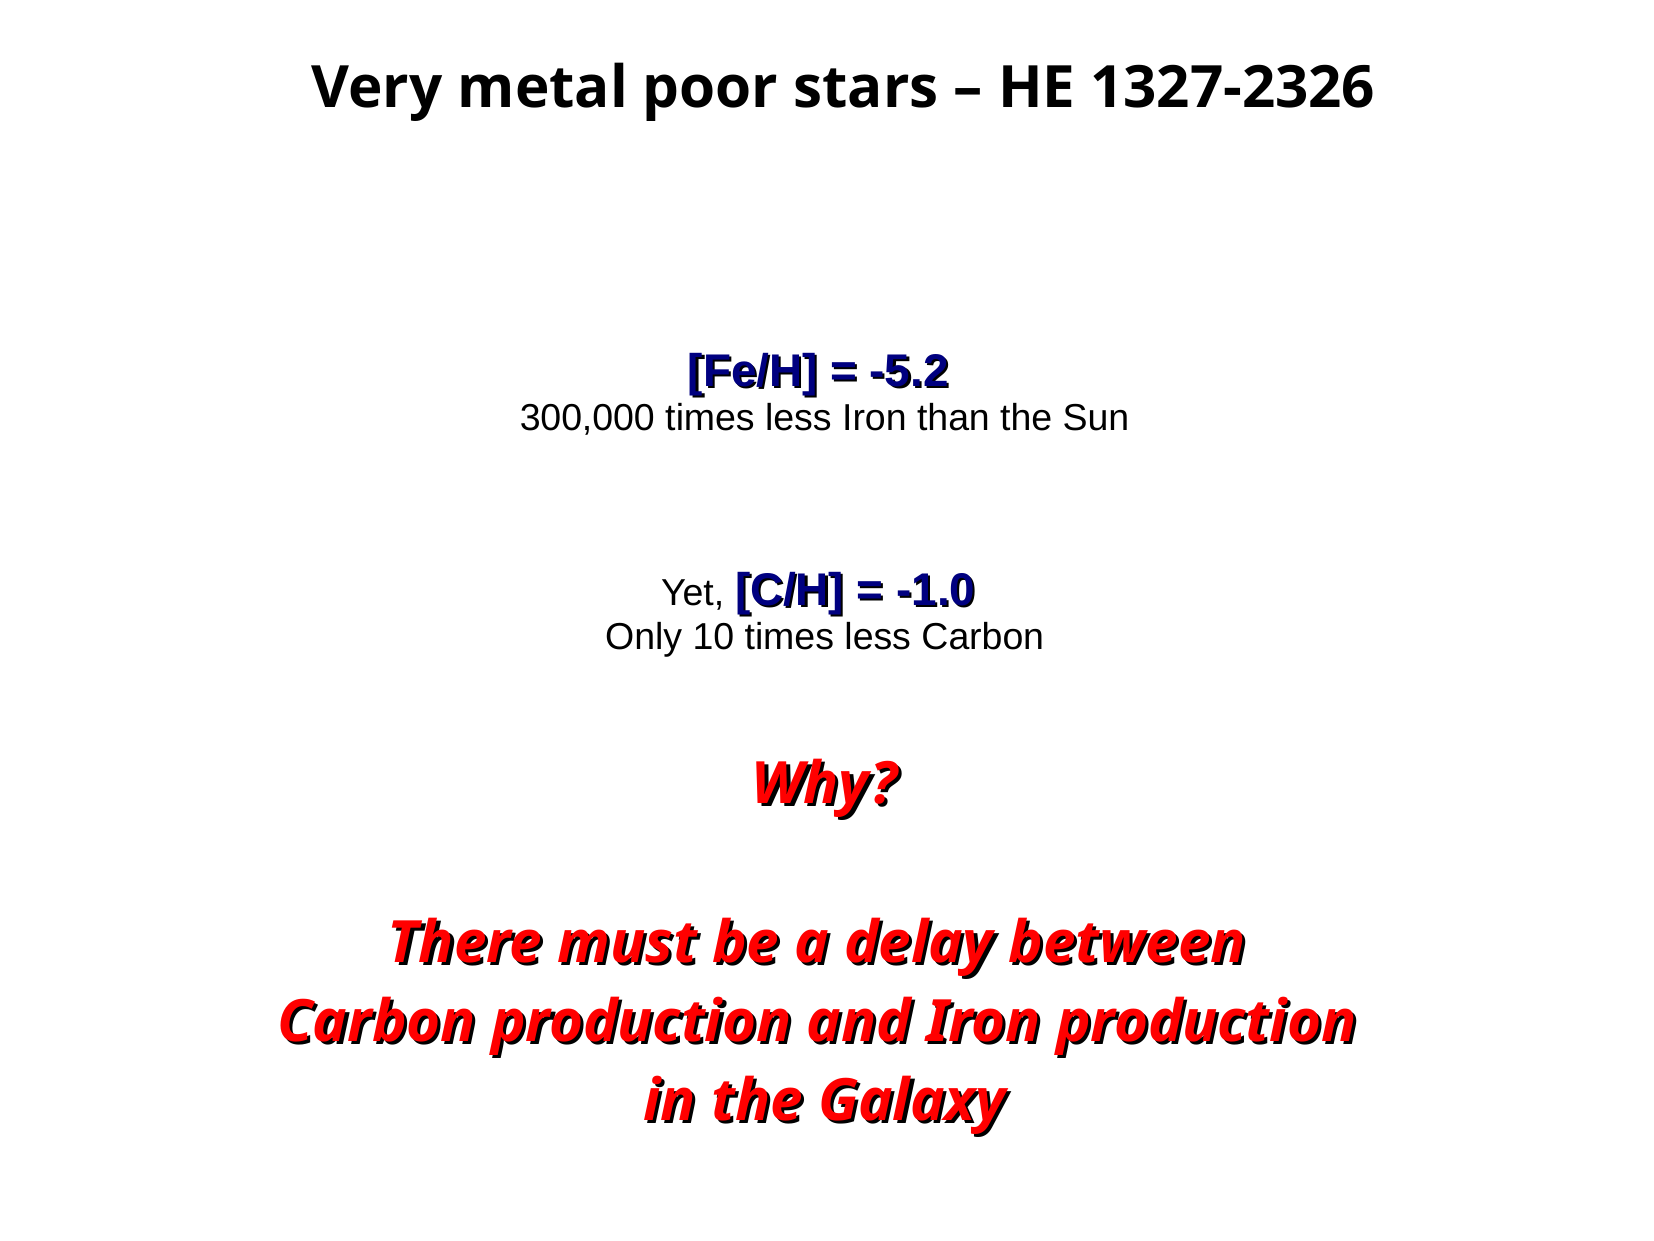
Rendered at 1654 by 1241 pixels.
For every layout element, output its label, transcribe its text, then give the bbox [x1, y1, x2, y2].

text_box [Fe/H] = -5.2 300,000 times less Iron than the Sun Yet, [C/H] = -1.0 Only 10 times less Carbon Why? There must be a delay between Carbon production and Iron production in the Galaxy [74, 337, 1575, 1156]
text_box Very metal poor stars – HE 1327-2326 [224, 37, 1462, 134]
